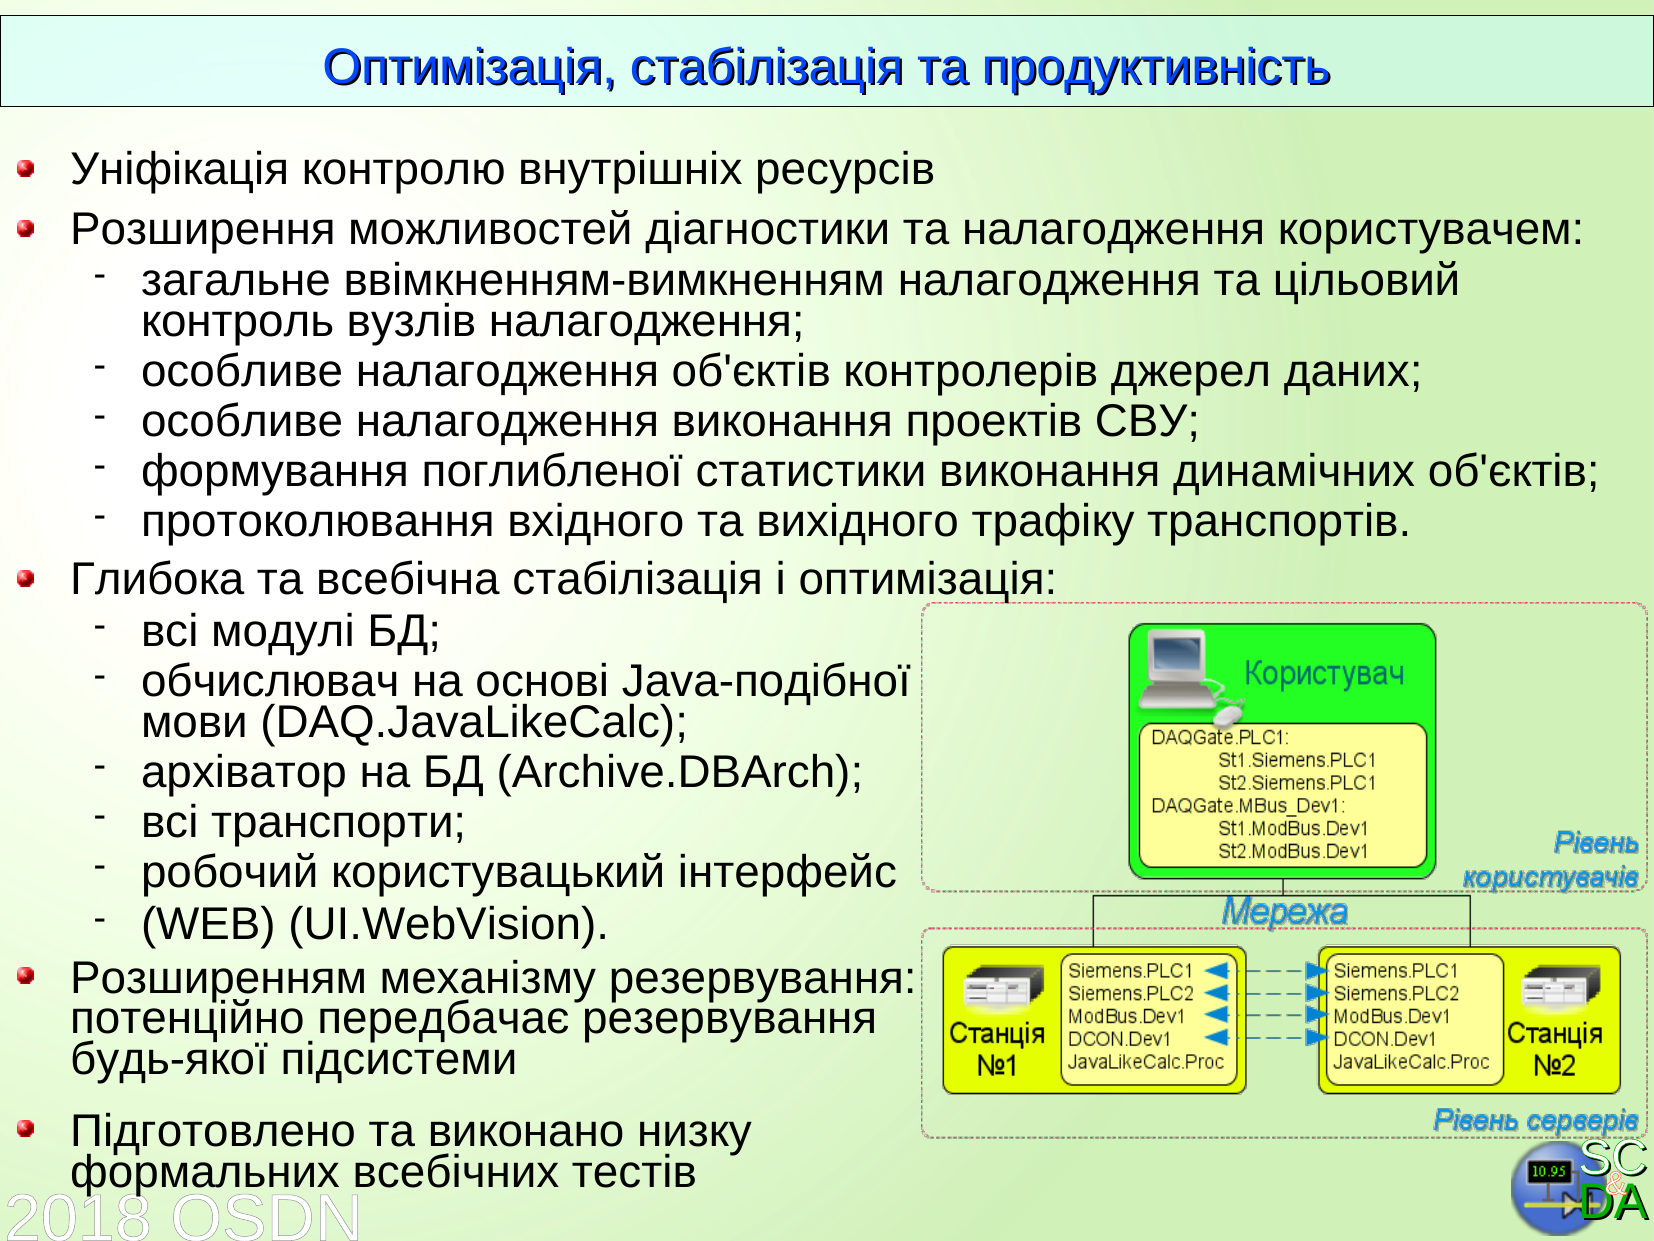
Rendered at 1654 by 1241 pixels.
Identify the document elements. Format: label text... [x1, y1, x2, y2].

list Уніфікація контролю внутрішніх ресурсів Розширення можливостей діагностики та налагодження користувачем: загальне ввімкненням-вимкненням налагодження та цільовий контроль вузлів налагодження; особливе налагодження об'єктів контролерів джерел даних; особливе налагодження виконання проектів СВУ; формування поглибленої статистики виконання динамічних об'єктів; протоколювання вхідного та вихідного трафіку транспортів. Глибока та всебічна стабілізація і оптимізація: всі модулі БД; обчислювач на основі Java-подібної мови (DAQ.JavaLikeCalc); архіватор на БД (Archive.DBArch); всі транспорти; робочий користувацький інтерфейс (WEB) (UI.WebVision). Розширенням механізму резервування: потенційно передбачає резервування будь-якої підсистеми Підготовлено та виконано низку формальних всебічних тестів [0, 133, 1654, 1187]
title Оптимізація, стабілізація та продуктивність [0, 15, 1654, 107]
picture [1511, 1187, 1607, 1236]
picture [1589, 1189, 1606, 1214]
